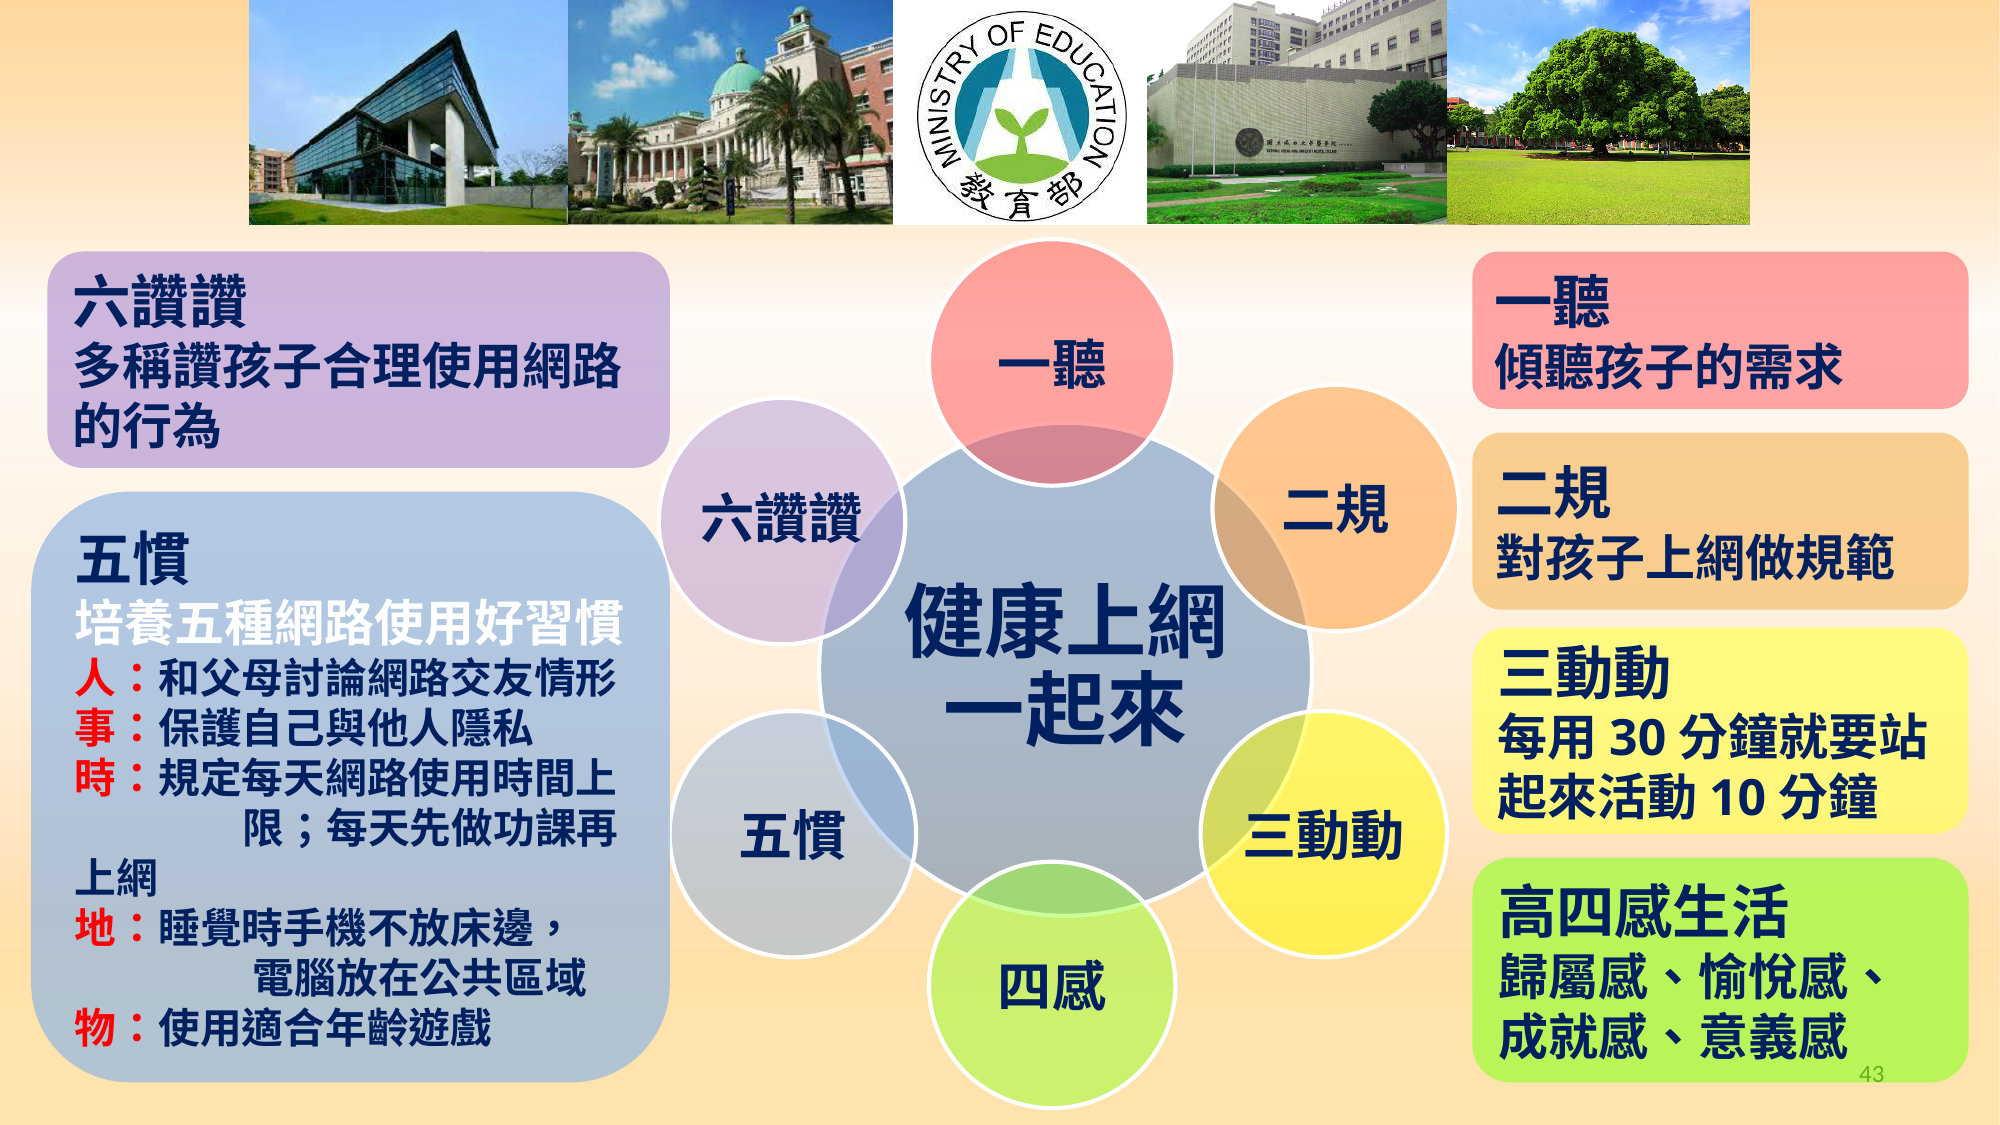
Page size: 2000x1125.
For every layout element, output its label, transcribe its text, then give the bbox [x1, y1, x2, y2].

text_box 高四感生活 歸屬感、愉悅感、 成就感、意義感 [1472, 857, 1969, 1083]
text_box 五慣 培養五種網路使用好習慣 人：和父母討論網路交友情形事：保護自己與他人隱私 時：規定每天網路使用時間上 限；每天先做功課再上網 地：睡覺時手機不放床邊， 電腦放在公共區域 物：使用適合年齡遊戲 [31, 491, 670, 1083]
text_box 六讚讚 [658, 397, 906, 645]
text_box 四感 [928, 861, 1176, 1109]
text_box 二規 對孩子上網做規範 [1472, 432, 1969, 610]
text_box 五慣 [670, 710, 917, 958]
text_box 健康上網一起來 [819, 438, 1313, 903]
text_box 一聽 傾聽孩子的需求 [1472, 251, 1969, 409]
text_box 一聽 [928, 239, 1176, 486]
picture [0, 0, 2000, 1125]
text_box 三動動 每用30分鐘就要站起來活動10分鐘 [1472, 627, 1969, 835]
slide_number <編號> [1433, 1042, 1900, 1103]
text_box 二規 [1212, 384, 1459, 632]
text_box 三動動 [1200, 710, 1448, 958]
text_box 六讚讚 多稱讚孩子合理使用網路的行為 [47, 251, 670, 468]
